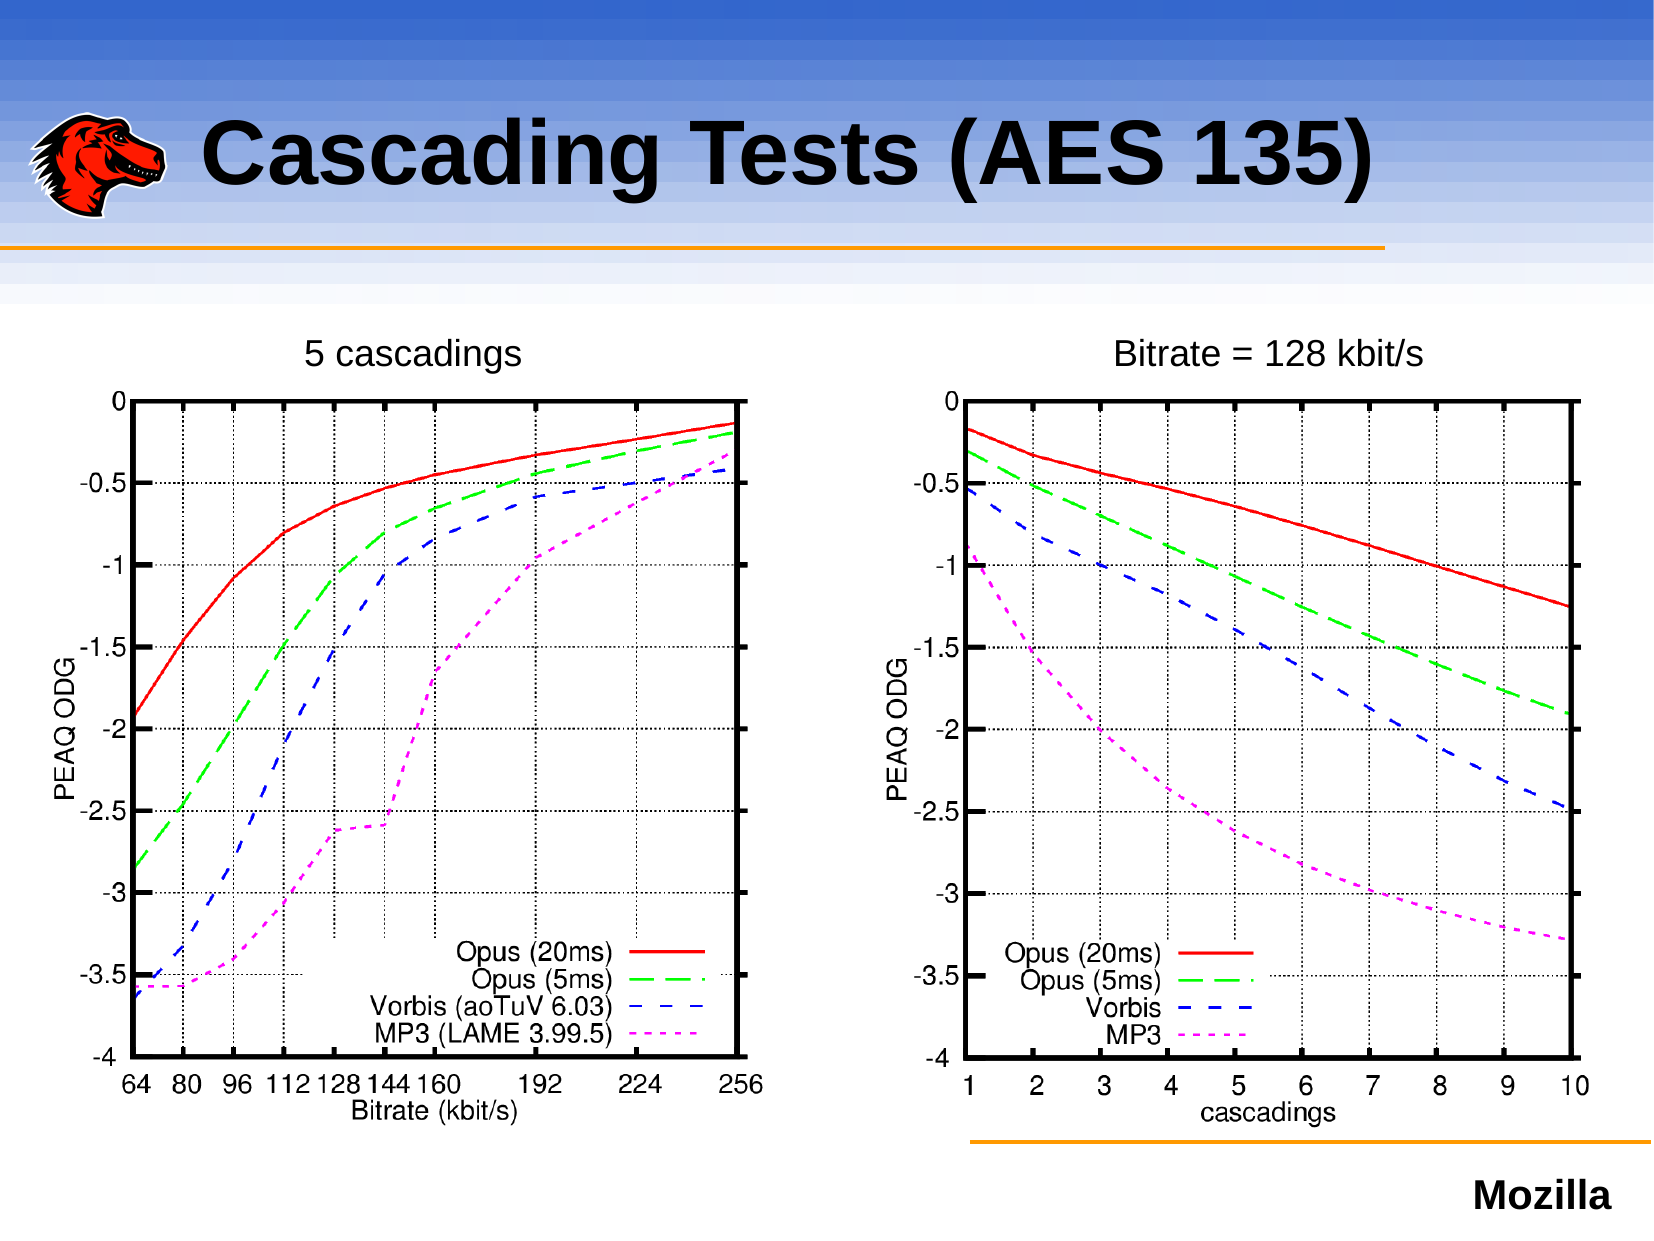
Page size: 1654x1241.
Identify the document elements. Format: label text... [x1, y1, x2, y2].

title Cascading Tests (AES 135) [200, 49, 1571, 257]
text_box 5 cascadings [289, 324, 538, 382]
text_box Bitrate = 128 kbit/s [1098, 324, 1440, 382]
picture [0, 0, 1654, 1241]
